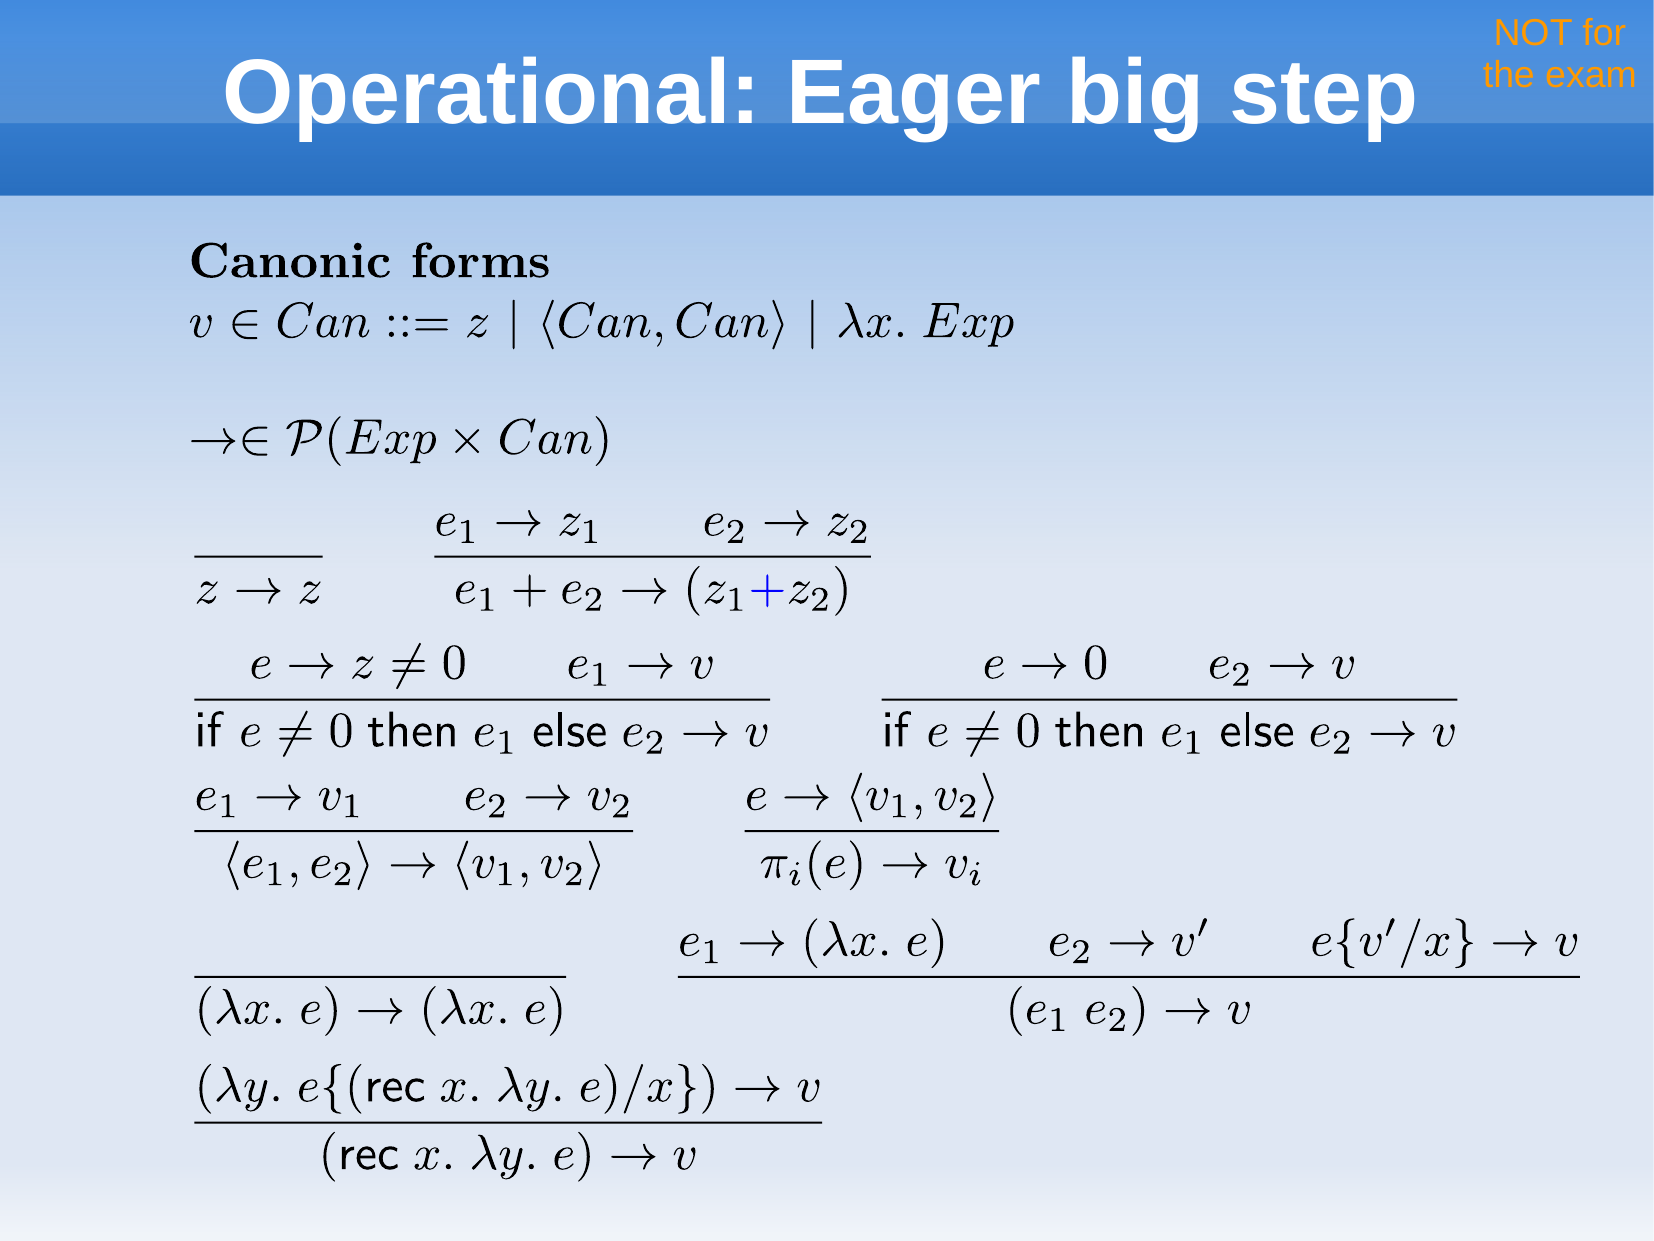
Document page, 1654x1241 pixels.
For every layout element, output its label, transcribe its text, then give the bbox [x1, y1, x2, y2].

title Operational: Eager big step [76, 0, 1565, 188]
text_box [188, 242, 1580, 1182]
picture [0, 0, 1654, 1241]
text_box NOT for the exam [1468, 4, 1652, 104]
